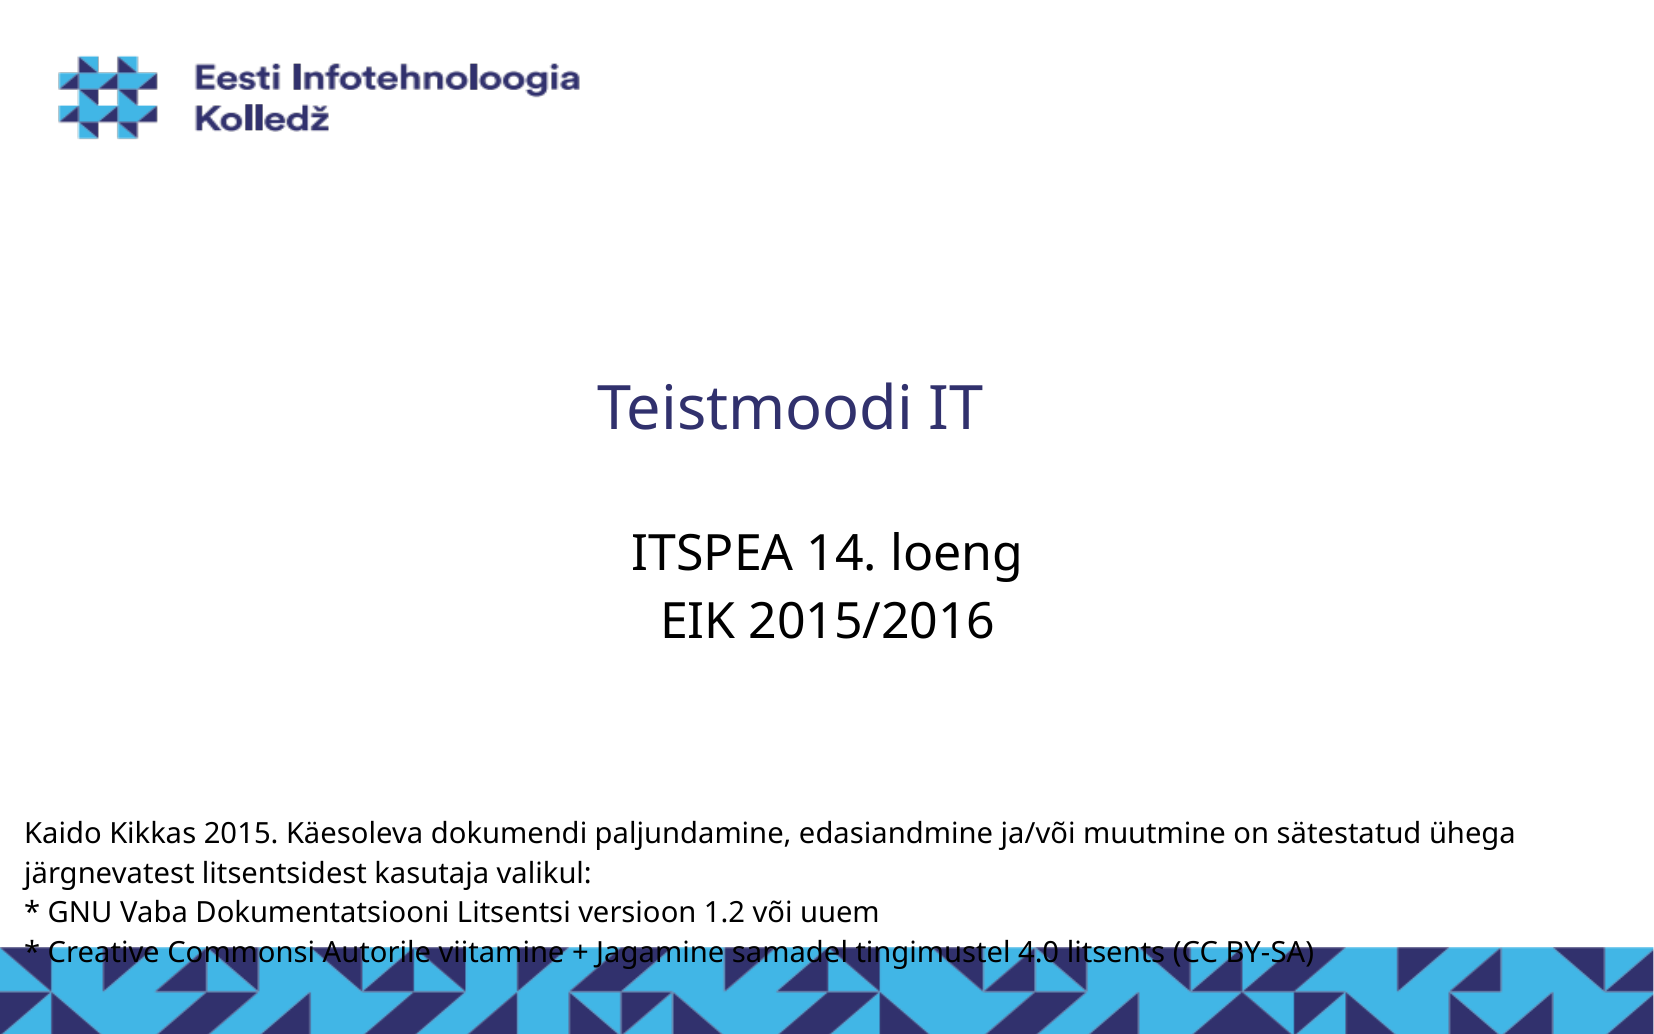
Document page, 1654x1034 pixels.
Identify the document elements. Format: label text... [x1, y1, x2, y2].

text_box Kaido Kikkas 2015. Käesoleva dokumendi paljundamine, edasiandmine ja/või muutmine on sätestatud ühega järgnevatest litsentsidest kasutaja valikul: * GNU Vaba Dokumentatsiooni Litsentsi versioon 1.2 või uuem * Creative Commonsi Autorile viitamine + Jagamine samadel tingimustel 4.0 litsents (CC BY-SA) [9, 804, 1548, 957]
subtitle ITSPEA 14. loeng EIK 2015/2016 [259, 518, 1396, 651]
title Teistmoodi IT [222, 319, 1359, 493]
